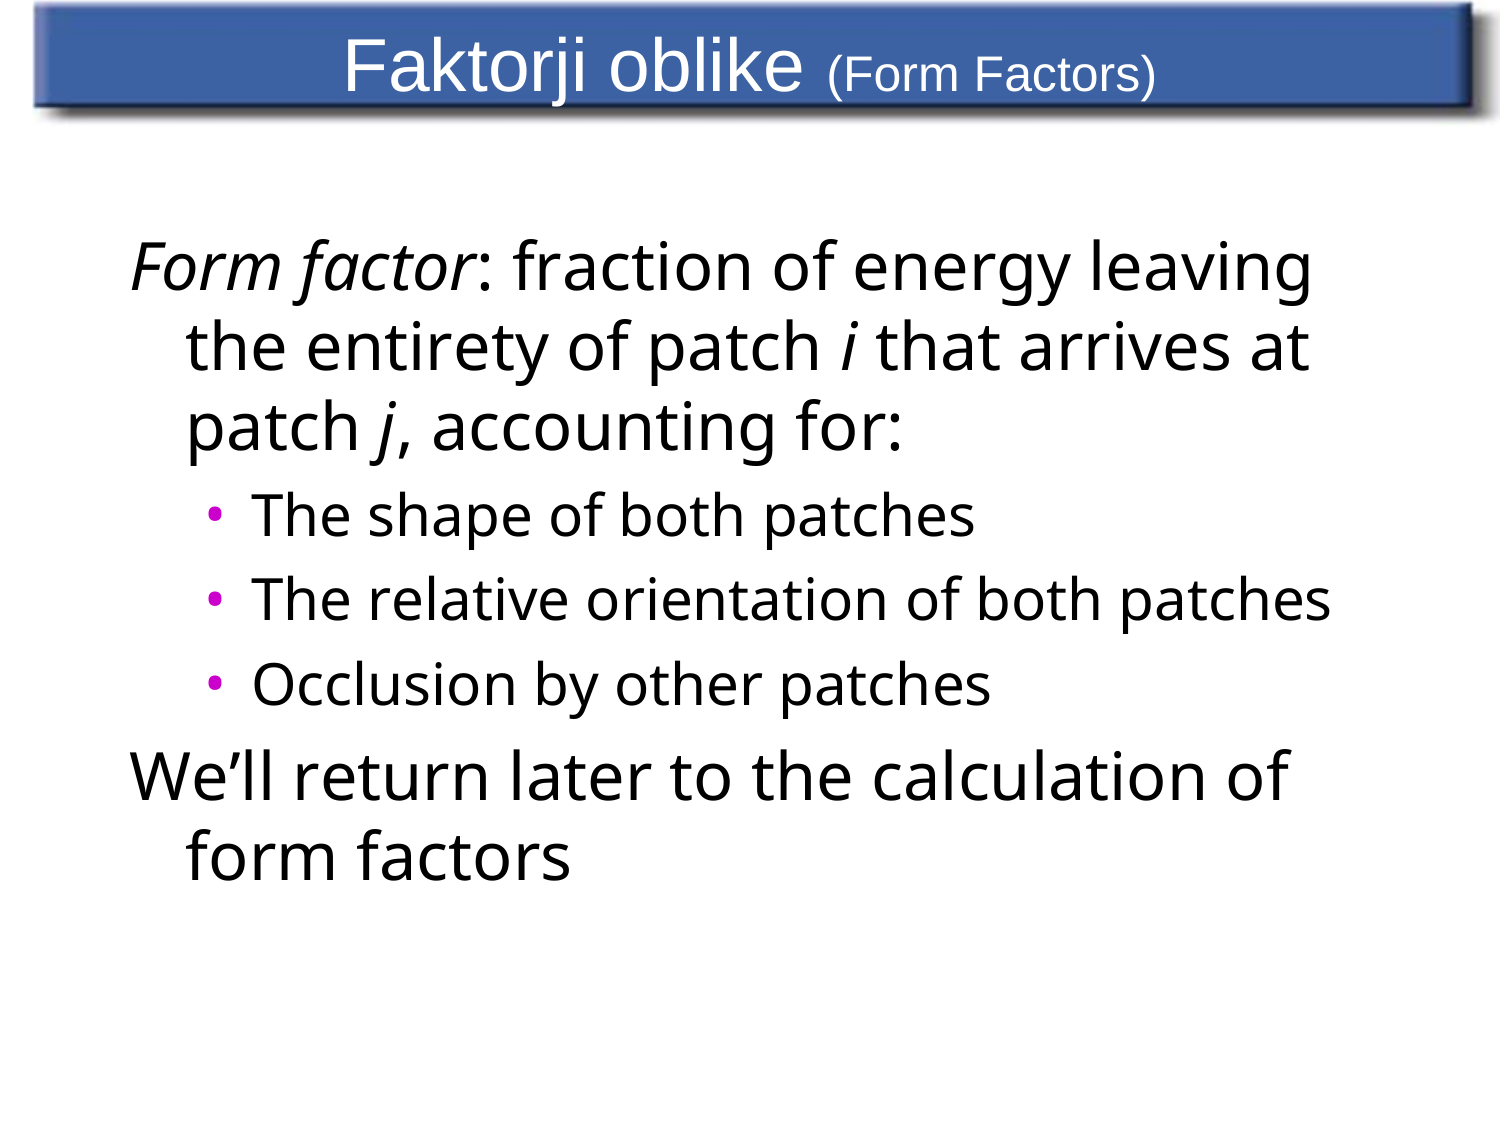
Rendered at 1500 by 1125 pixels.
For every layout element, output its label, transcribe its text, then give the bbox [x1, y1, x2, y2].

picture [32, 0, 1500, 127]
title Faktorji oblike (Form Factors) [112, 0, 1388, 116]
list Form factor: fraction of energy leaving the entirety of patch i that arrives at patch j, accounting for: The shape of both patches The relative orientation of both patches Occlusion by other patches We’ll return later to the calculation of form factors [114, 215, 1390, 904]
